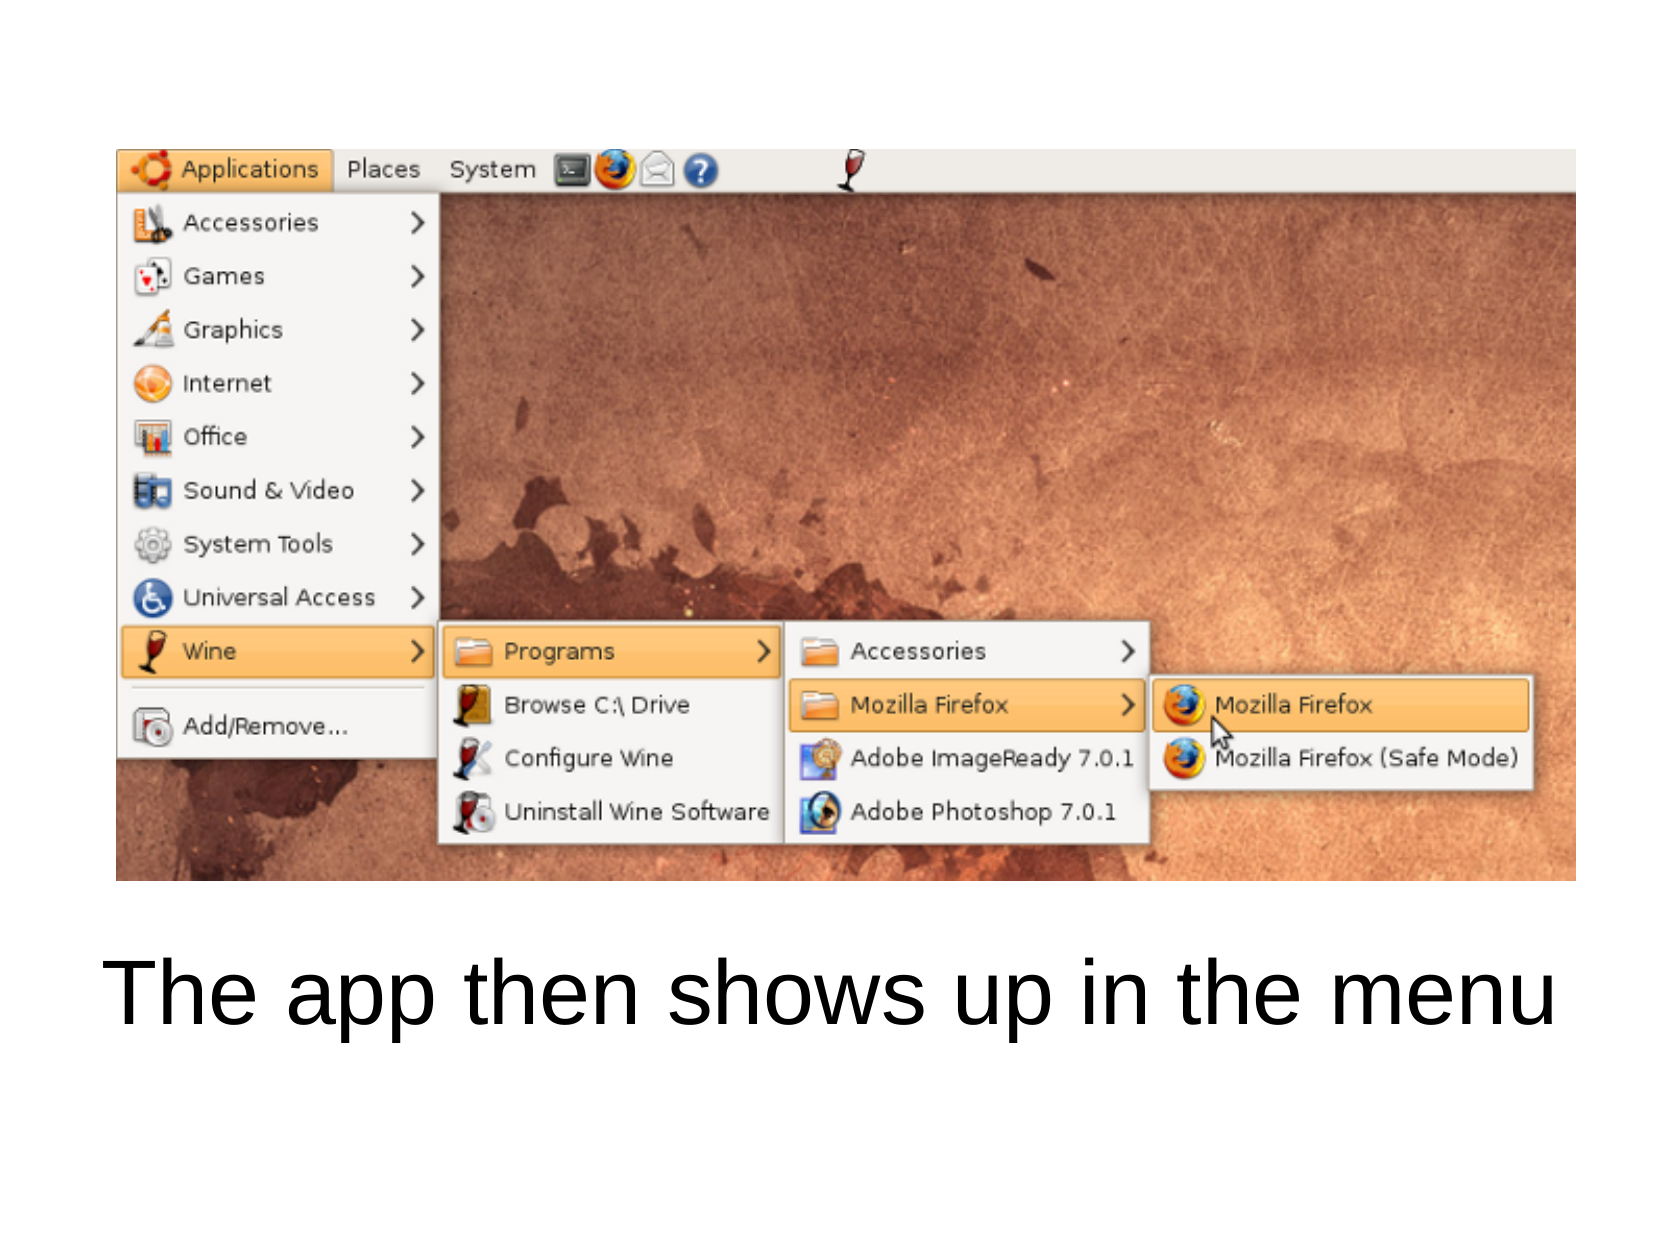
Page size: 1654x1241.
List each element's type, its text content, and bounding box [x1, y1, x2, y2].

title The app then shows up in the menu [86, 900, 1575, 1093]
picture [116, 149, 1576, 881]
